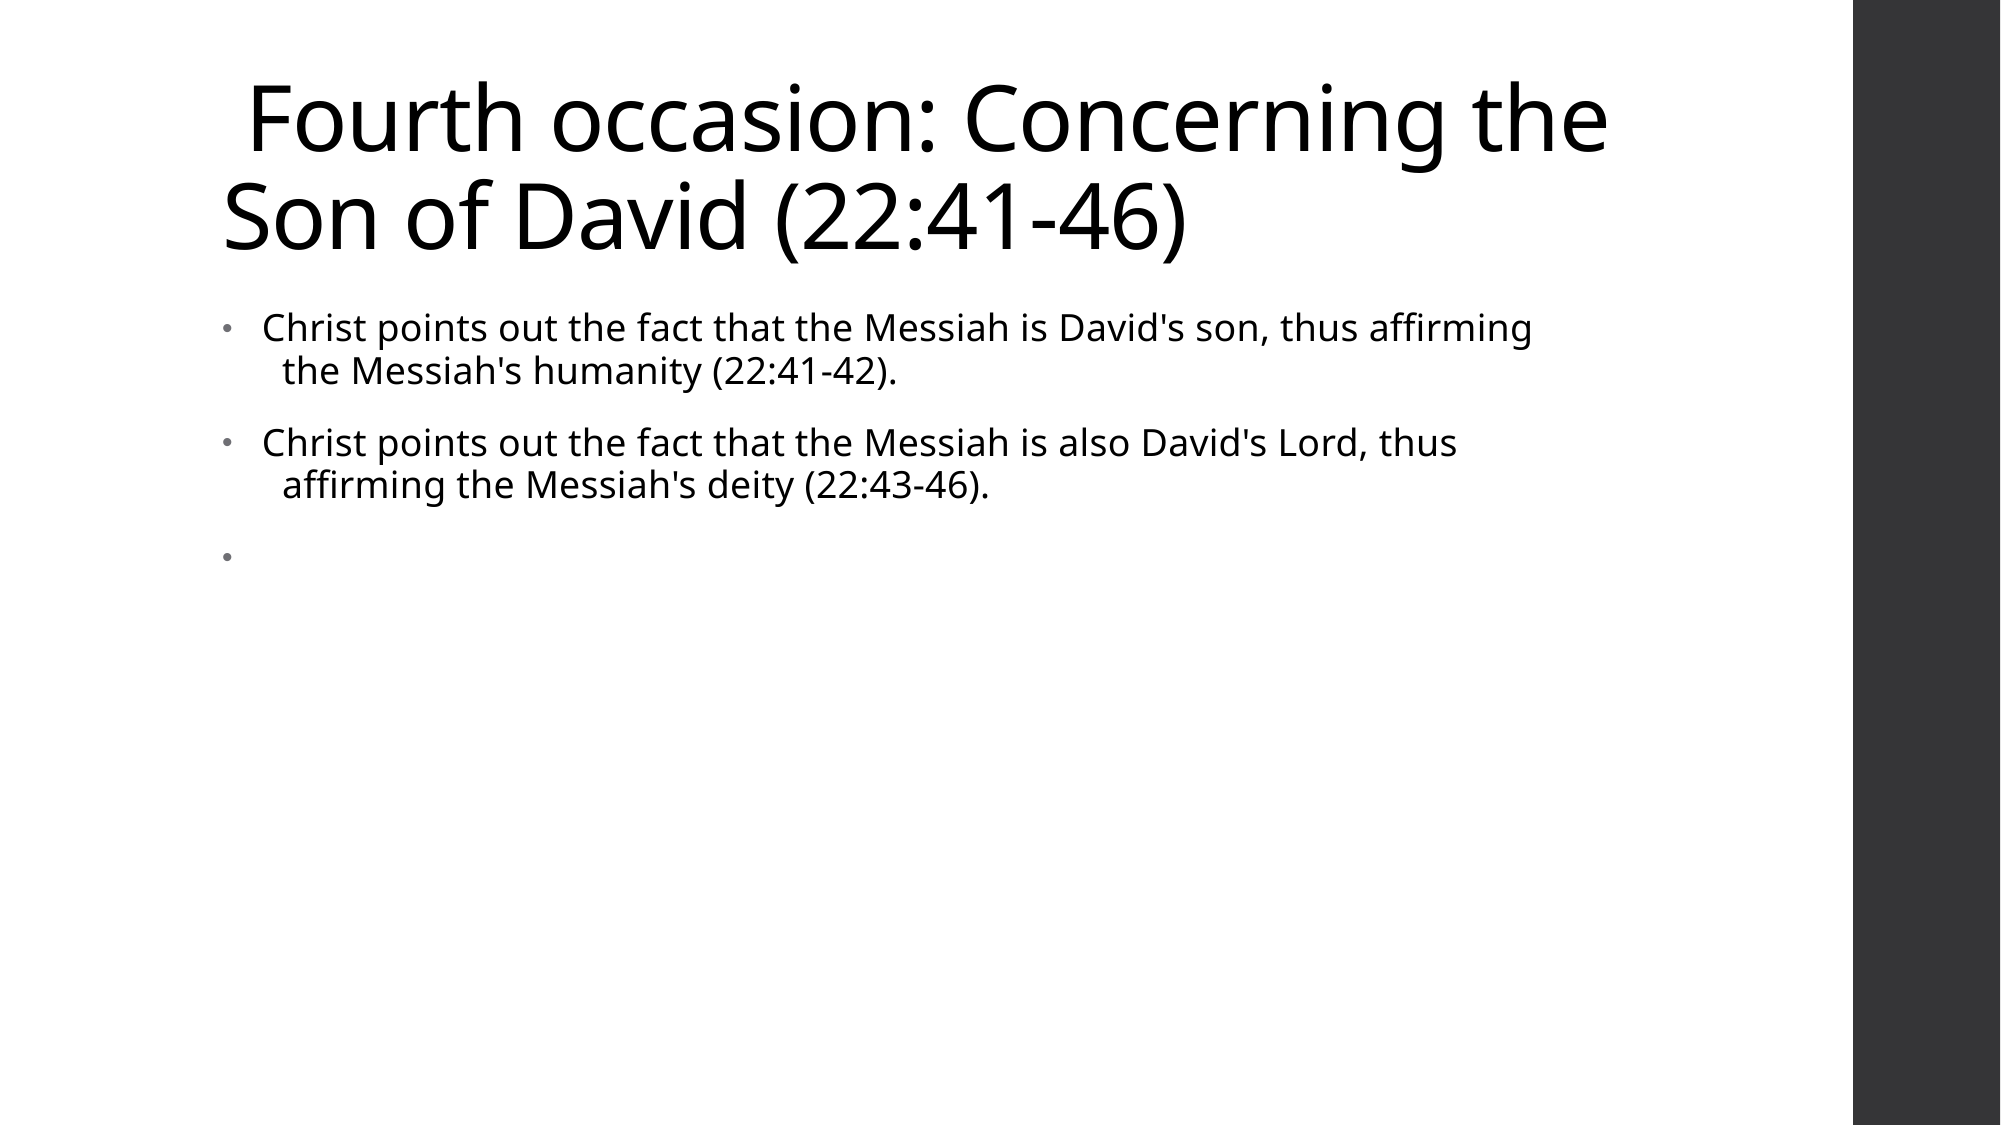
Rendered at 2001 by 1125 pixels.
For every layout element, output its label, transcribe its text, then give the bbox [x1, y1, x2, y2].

title Fourth occasion: Concerning the Son of David (22:41-46) [206, 60, 1797, 278]
list Christ points out the fact that the Messiah is David's son, thus affirming the Messiah's humanity (22:41-42). Christ points out the fact that the Messiah is also David's Lord, thus affirming the Messiah's deity (22:43-46). [206, 299, 1617, 1014]
